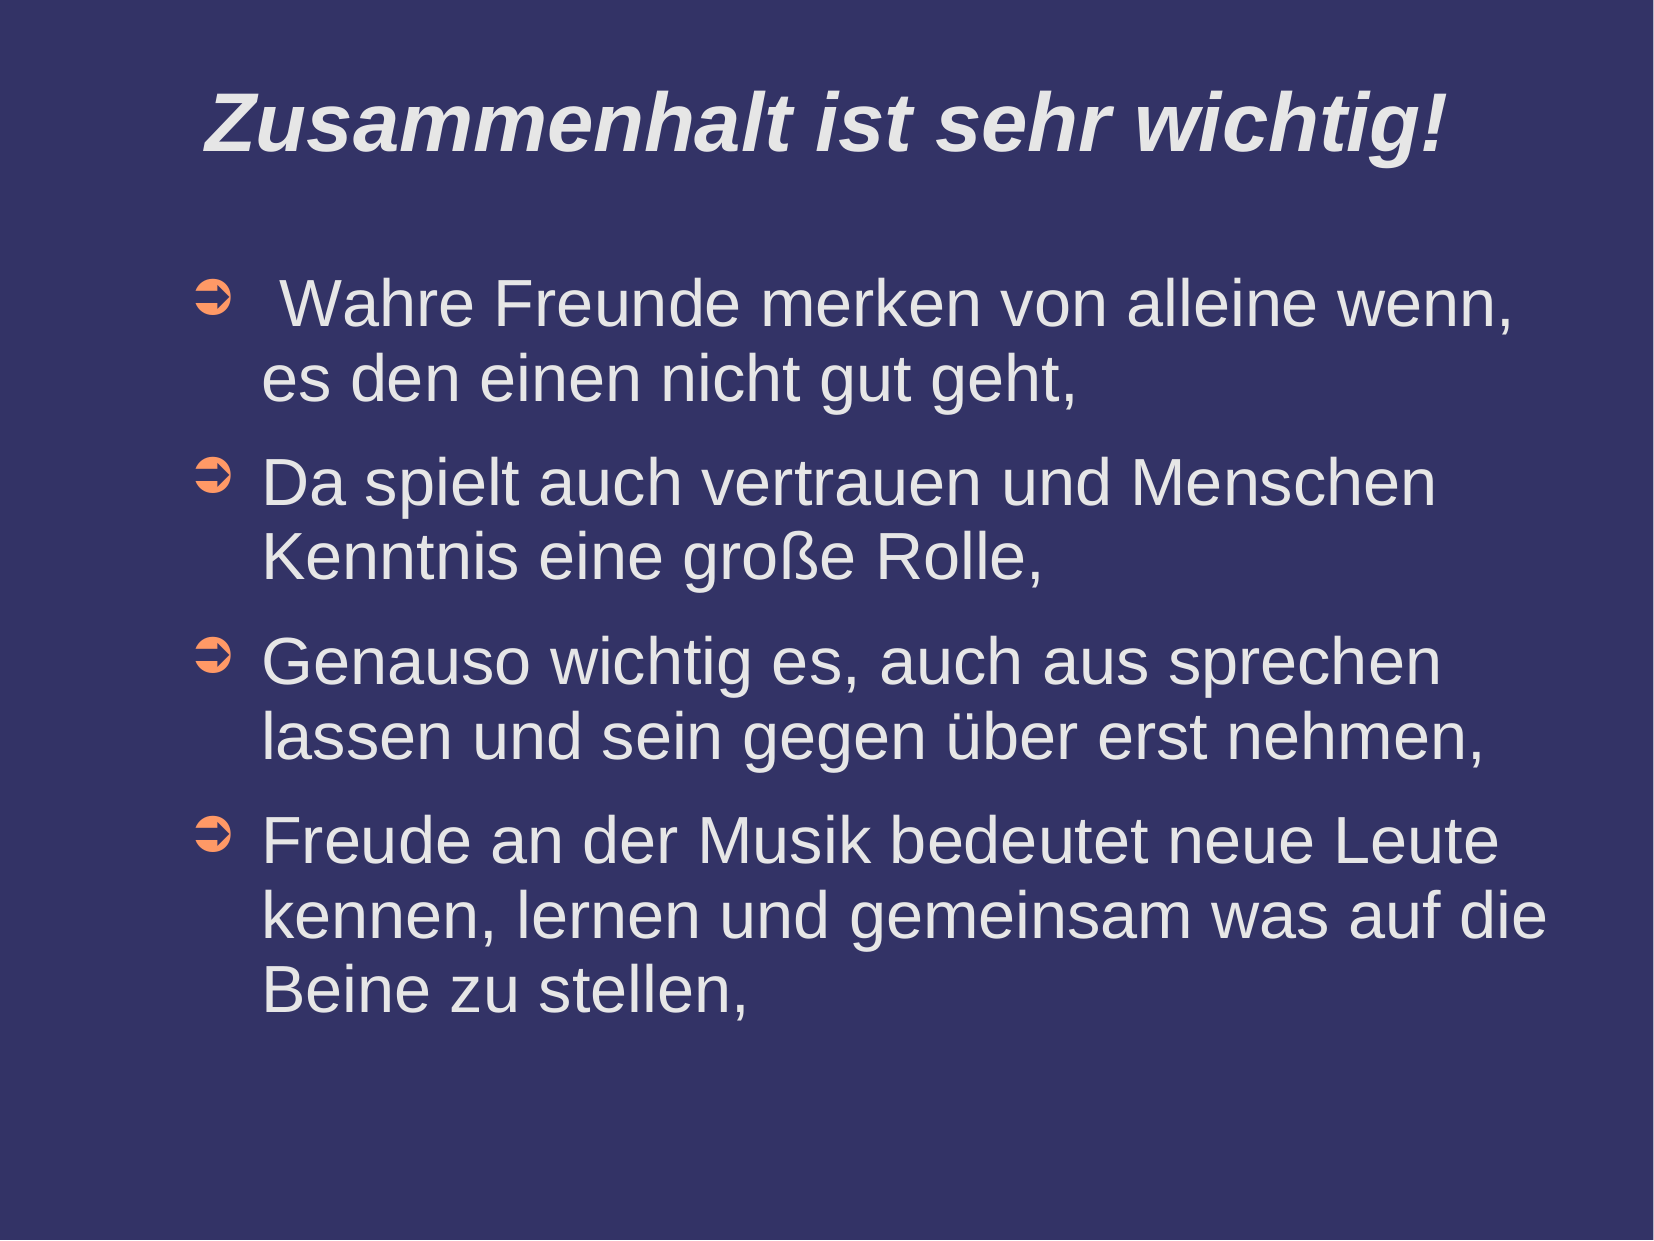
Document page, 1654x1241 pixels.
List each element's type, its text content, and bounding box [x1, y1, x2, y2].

list Wahre Freunde merken von alleine wenn, es den einen nicht gut geht, Da spielt auch vertrauen und Menschen Kenntnis eine große Rolle, Genauso wichtig es, auch aus sprechen lassen und sein gegen über erst nehmen, Freude an der Musik bedeutet neue Leute kennen, lernen und gemeinsam was auf die Beine zu stellen, [178, 265, 1570, 1231]
title Zusammenhalt ist sehr wichtig! [121, 19, 1534, 227]
